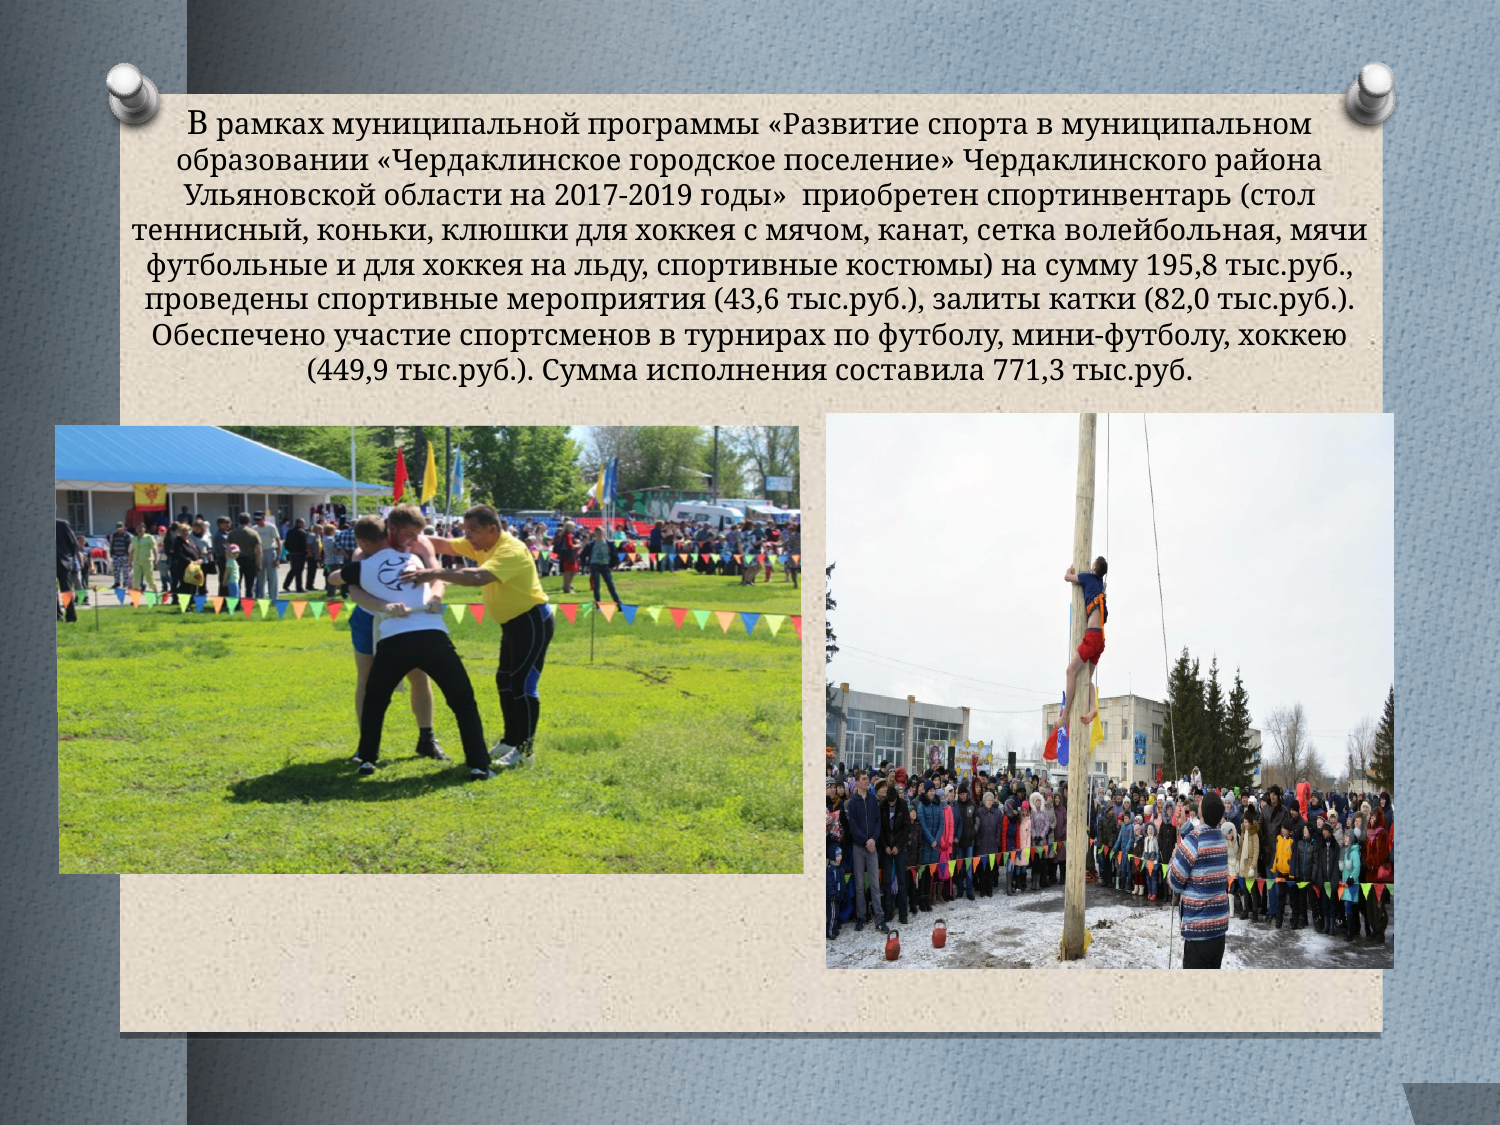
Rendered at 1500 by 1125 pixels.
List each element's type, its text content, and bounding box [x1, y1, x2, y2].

picture [75, 29, 198, 132]
picture [0, 0, 1500, 1125]
text_box В рамках муниципальной программы «Развитие спорта в муниципальном образовании «Чердаклинское городское поселение» Чердаклинского района Ульяновской области на 2017-2019 годы» приобретен спортинвентарь (стол теннисный, коньки, клюшки для хоккея с мячом, канат, сетка волейбольная, мячи футбольные и для хоккея на льду, спортивные костюмы) на сумму 195,8 тыс.руб., проведены спортивные мероприятия (43,6 тыс.руб.), залиты катки (82,0 тыс.руб.). Обеспечено участие спортсменов в турнирах по футболу, мини-футболу, хоккею (449,9 тыс.руб.). Сумма исполнения составила 771,3 тыс.руб. [112, 89, 1388, 397]
